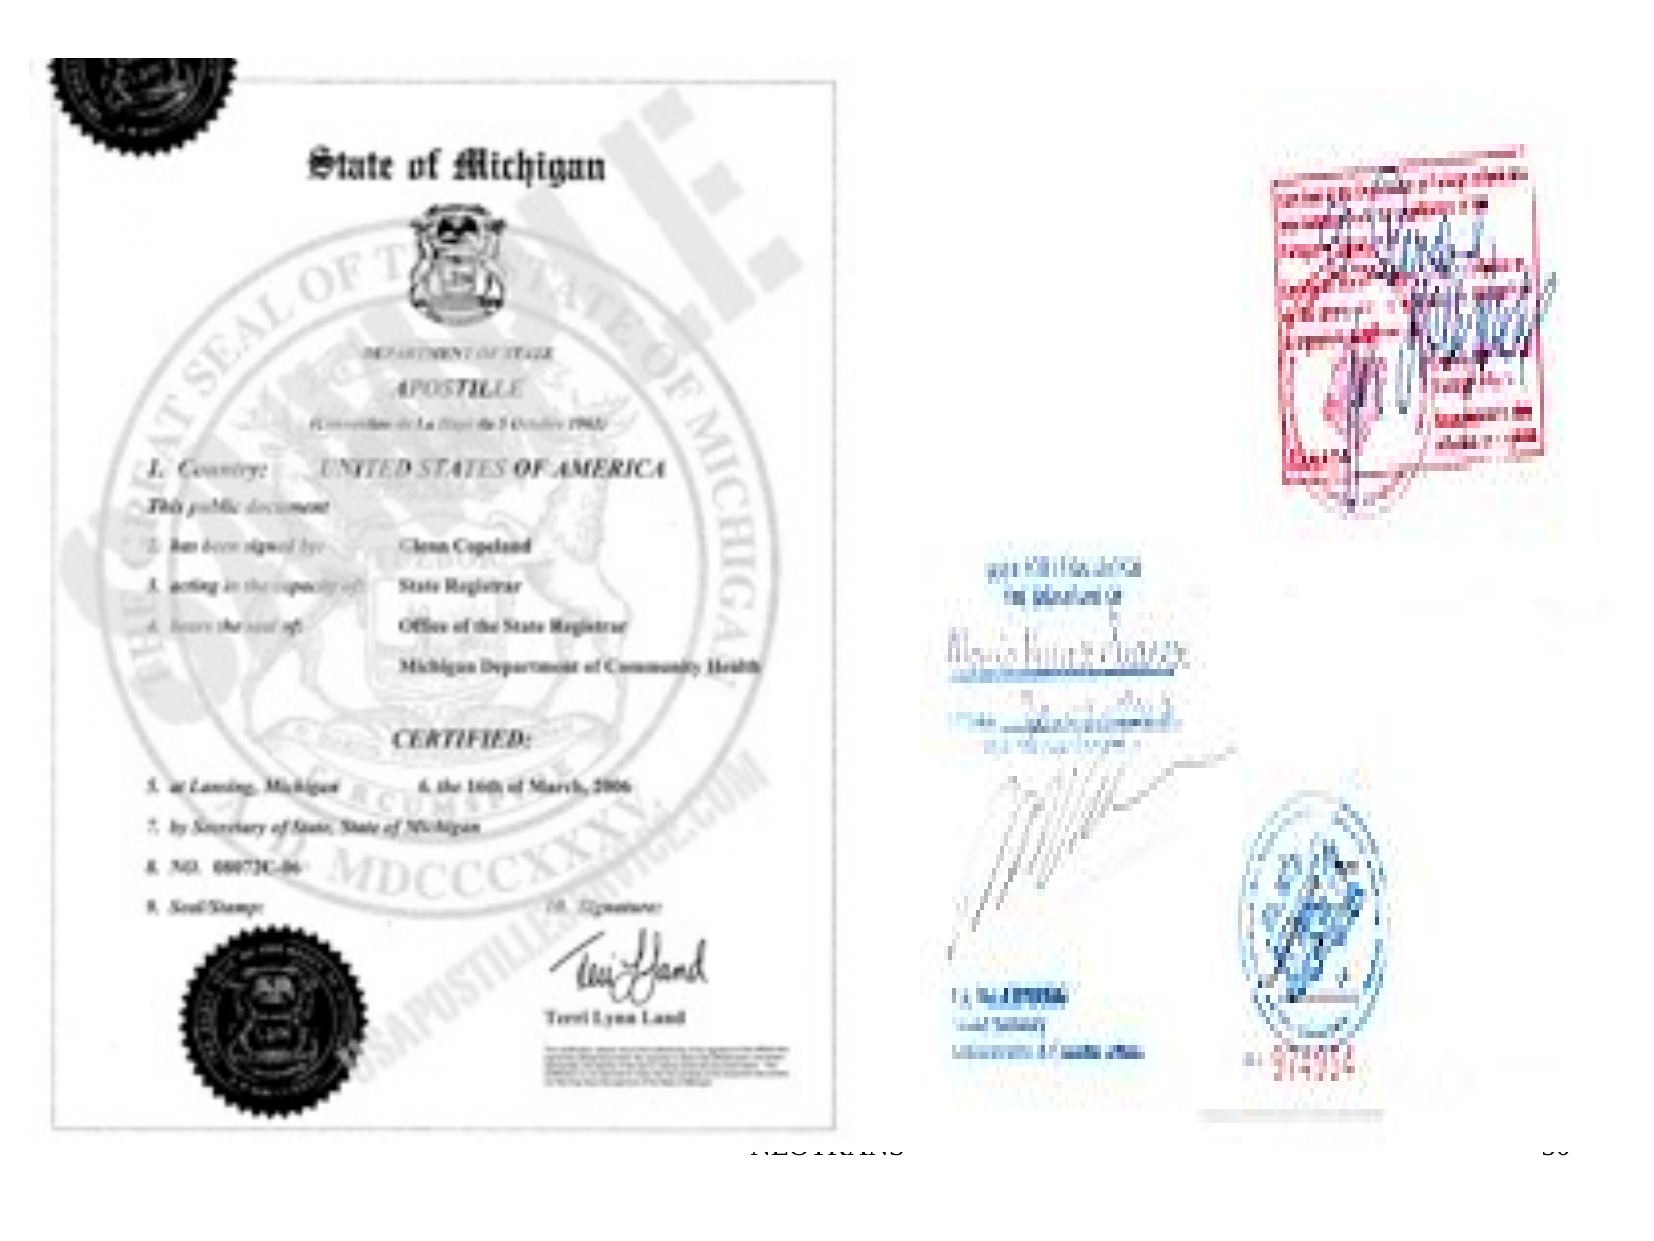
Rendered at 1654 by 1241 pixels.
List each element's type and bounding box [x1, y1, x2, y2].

picture [29, 58, 1625, 1152]
